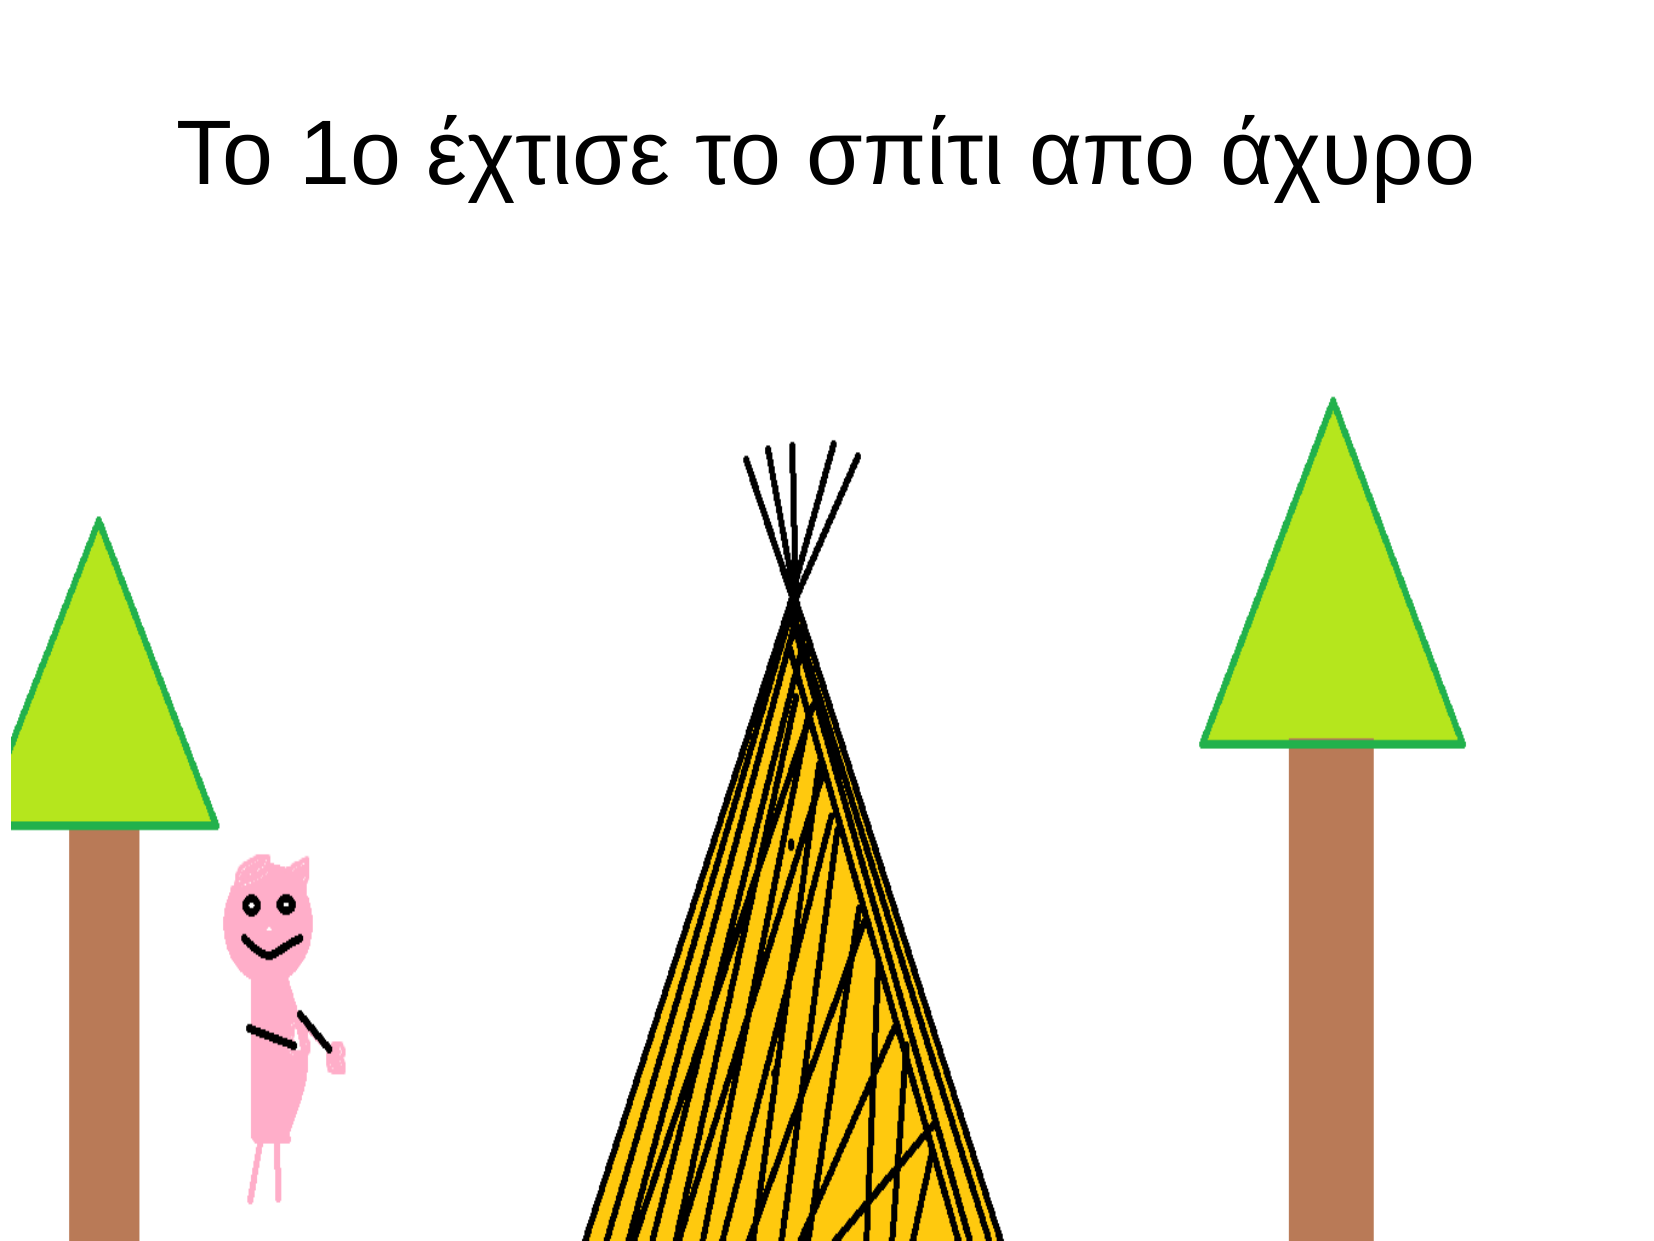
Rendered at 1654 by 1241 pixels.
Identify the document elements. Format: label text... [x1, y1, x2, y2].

picture [11, 283, 1654, 1241]
title Το 1ο έχτισε το σπίτι απο άχυρο [82, 49, 1571, 257]
